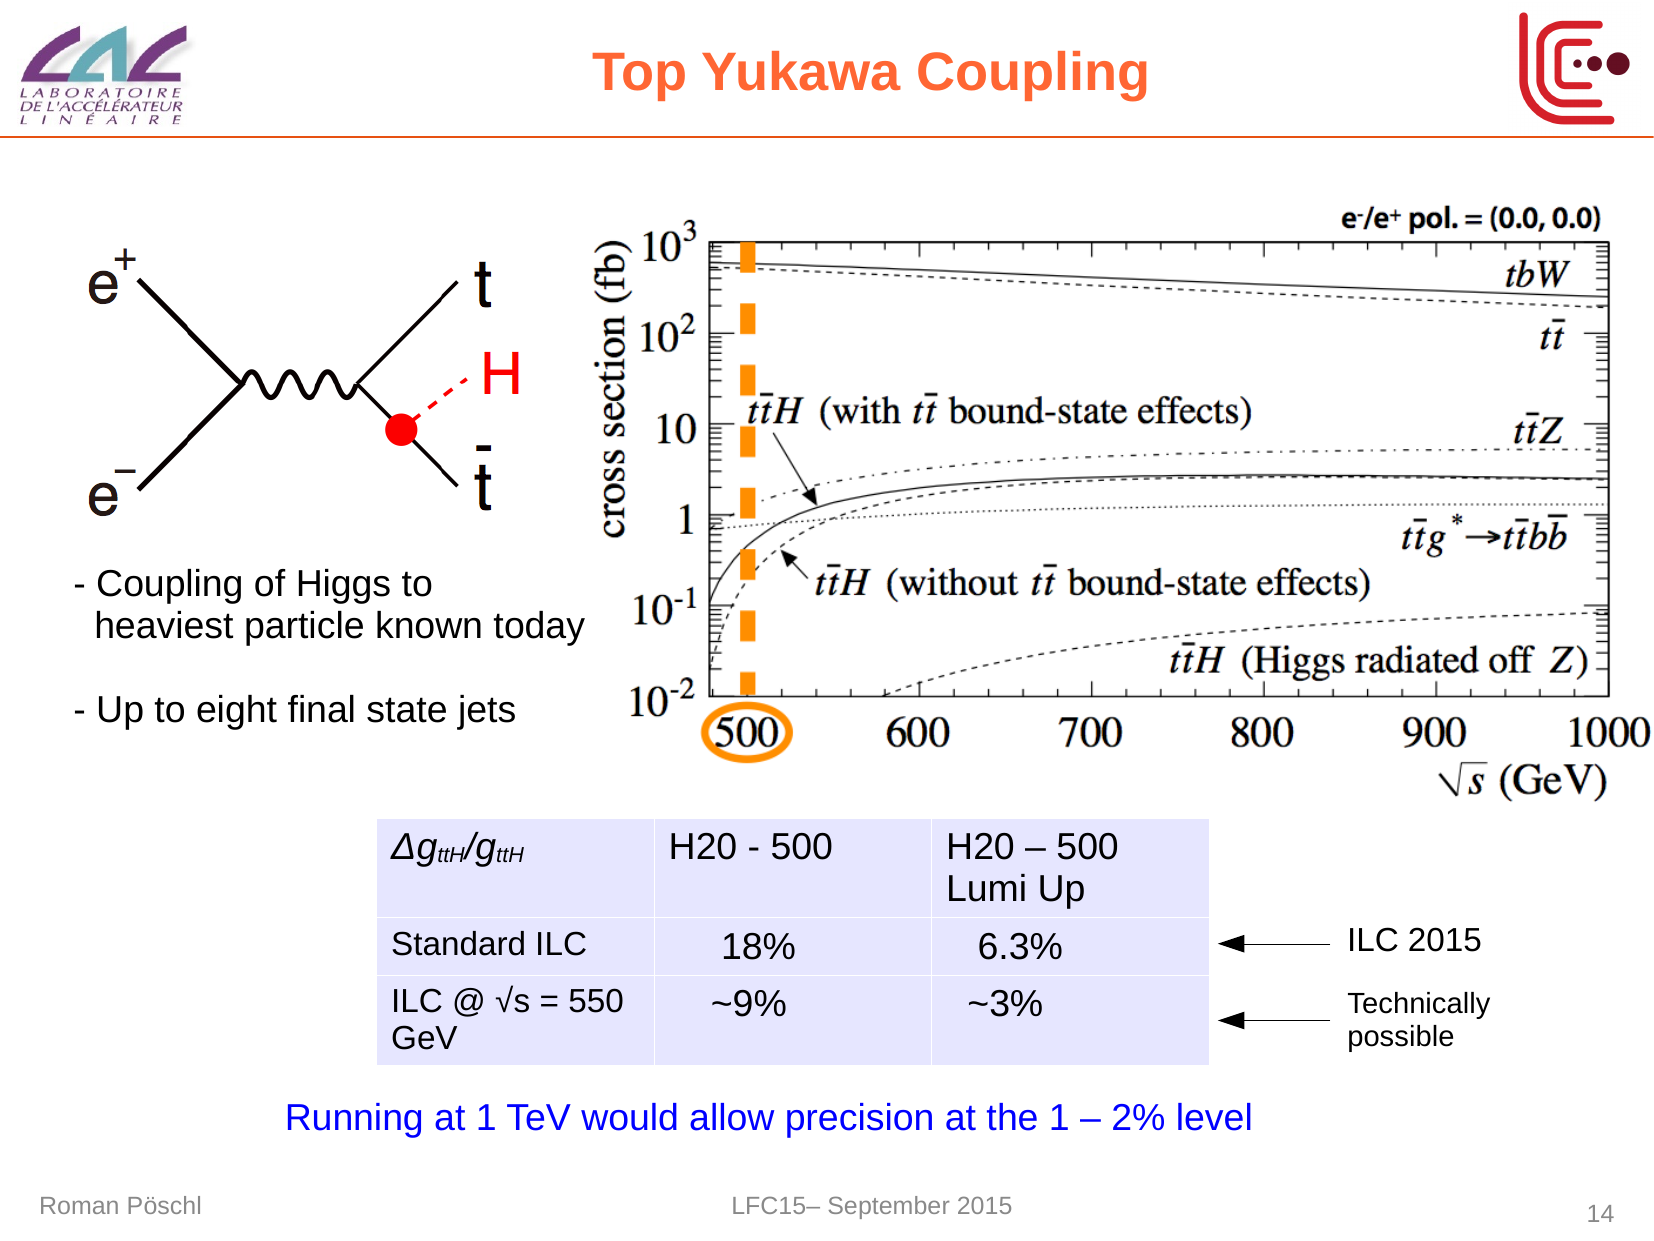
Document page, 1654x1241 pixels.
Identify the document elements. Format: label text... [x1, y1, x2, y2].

picture [570, 187, 1654, 815]
text_box Technically possible [1332, 979, 1527, 1074]
table_cell 6.3% [932, 918, 1209, 975]
picture [17, 22, 199, 127]
table_cell ILC @ √s = 550 GeV [377, 976, 654, 1065]
picture [60, 215, 569, 552]
table_cell ~9% [655, 976, 931, 1065]
table_cell ~3% [932, 976, 1209, 1065]
title Top Yukawa Coupling [128, 29, 1617, 113]
text_box Running at 1 TeV would allow precision at the 1 – 2% level [270, 1089, 1276, 1146]
table_cell 18% [655, 918, 931, 975]
text_box - Coupling of Higgs to heaviest particle known today - Up to eight final state jets [58, 555, 612, 738]
picture [1508, 2, 1641, 135]
text_box ILC 2015 [1332, 914, 1498, 968]
table_header H20 – 500 Lumi Up [932, 819, 1209, 917]
table_header ΔgttH/gttH [377, 819, 654, 917]
table_header H20 - 500 [655, 819, 931, 917]
table_cell Standard ILC [377, 918, 654, 975]
